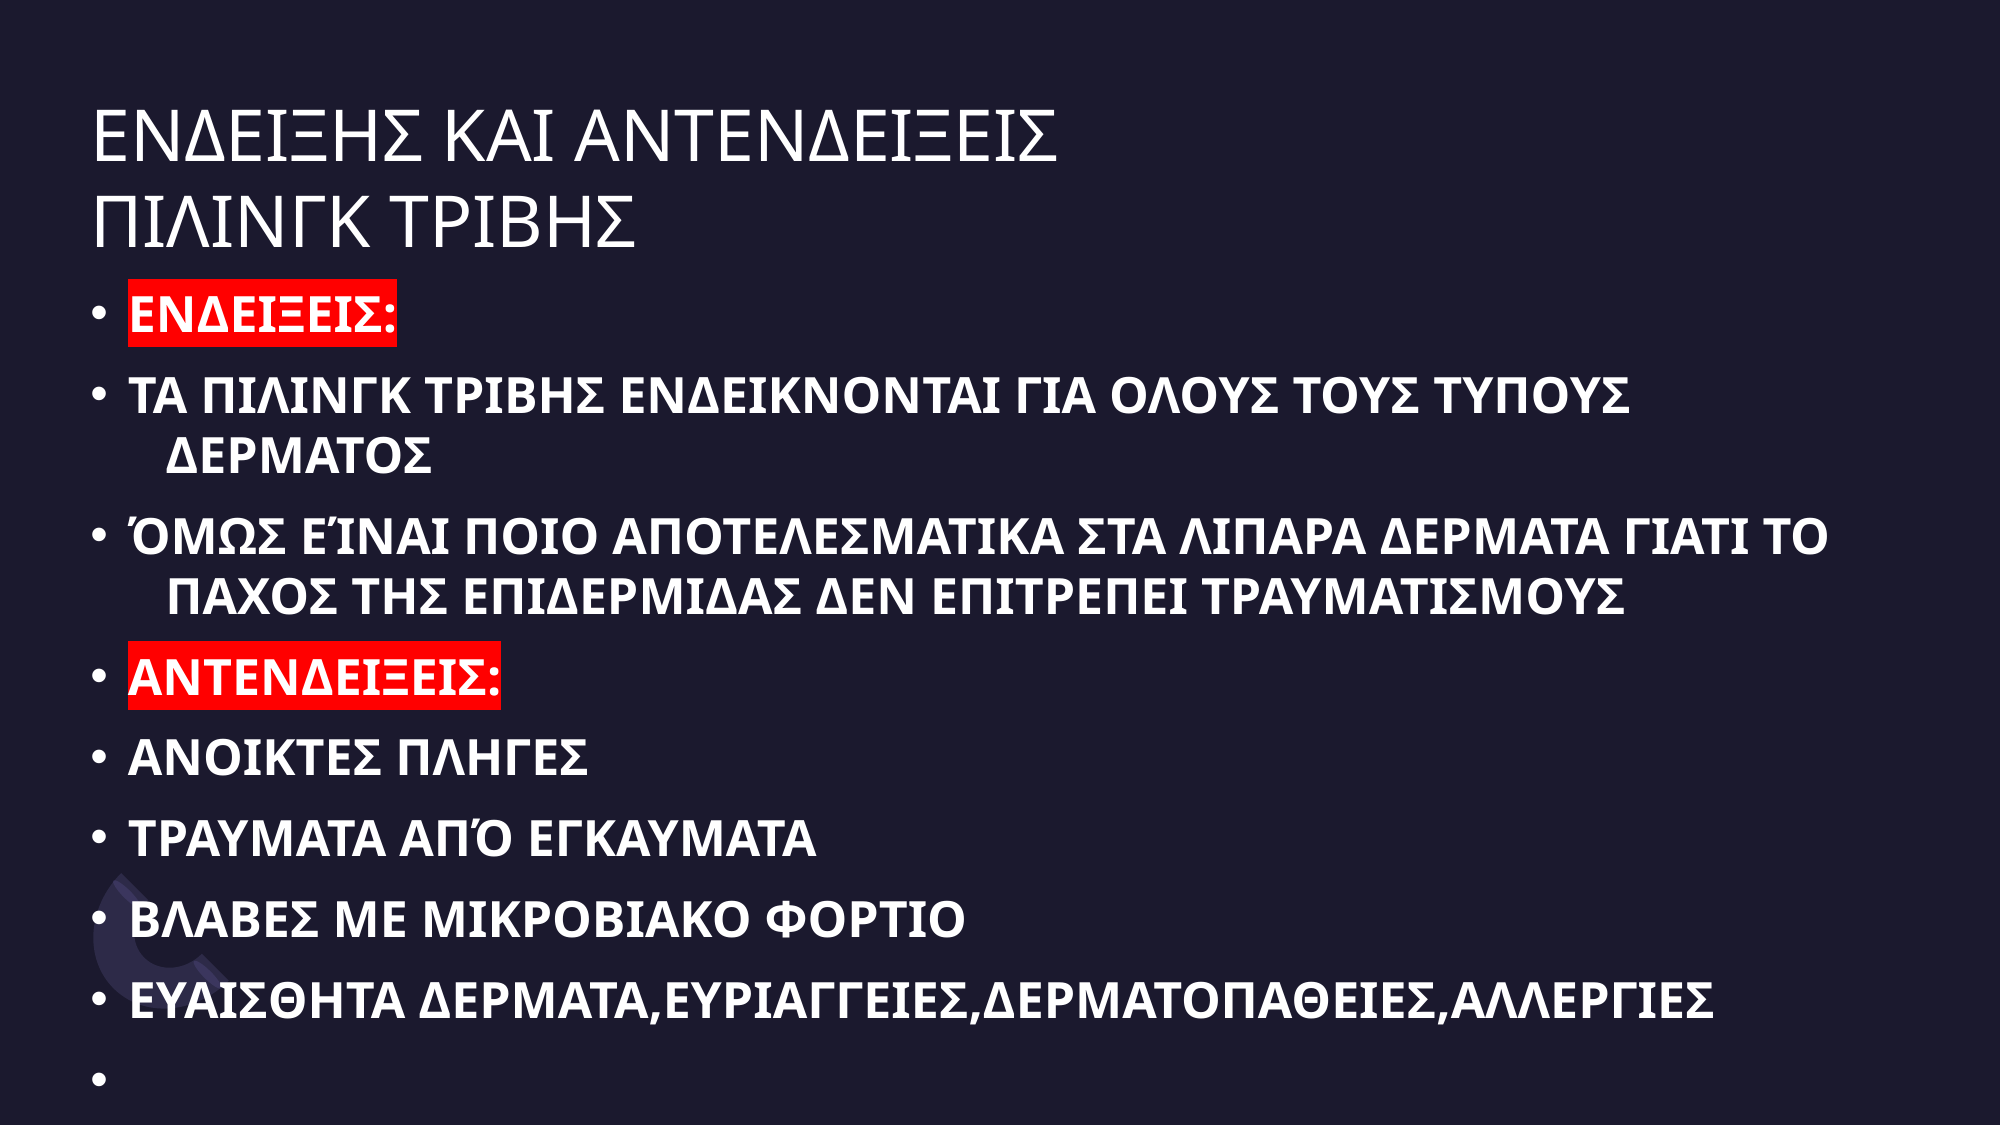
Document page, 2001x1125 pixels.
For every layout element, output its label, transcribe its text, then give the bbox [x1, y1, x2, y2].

title ΕΝΔΕΙΞΗΣ ΚΑΙ ΑΝΤΕΝΔΕΙΞΕΙΣ ΠΙΛΙΝΓΚ ΤΡΙΒΗΣ [90, 90, 1192, 282]
list ΕΝΔΕΙΞΕΙΣ: ΤΑ ΠΙΛΙΝΓΚ ΤΡΙΒΗΣ ΕΝΔΕΙΚΝΟΝΤΑΙ ΓΙΑ ΟΛΟΥΣ ΤΟΥΣ ΤΥΠΟΥΣ ΔΕΡΜΑΤΟΣ ΌΜΩΣ ΕΊΝΑΙ ΠΟΙΟ ΑΠΟΤΕΛΕΣΜΑΤΙΚΑ ΣΤΑ ΛΙΠΑΡΑ ΔΕΡΜΑΤΑ ΓΙΑΤΙ ΤΟ ΠΑΧΟΣ ΤΗΣ ΕΠΙΔΕΡΜΙΔΑΣ ΔΕΝ ΕΠΙΤΡΕΠΕΙ ΤΡΑΥΜΑΤΙΣΜΟΥΣ ΑΝΤΕΝΔΕΙΞΕΙΣ: ΑΝΟΙΚΤΕΣ ΠΛΗΓΕΣ ΤΡΑΥΜΑΤΑ ΑΠΌ ΕΓΚΑΥΜΑΤΑ ΒΛΑΒΕΣ ΜΕ ΜΙΚΡΟΒΙΑΚΟ ΦΟΡΤΙΟ ΕΥΑΙΣΘΗΤΑ ΔΕΡΜΑΤΑ,ΕΥΡΙΑΓΓΕΙΕΣ,ΔΕΡΜΑΤΟΠΑΘΕΙΕΣ,ΑΛΛΕΡΓΙΕΣ [90, 282, 1910, 1125]
